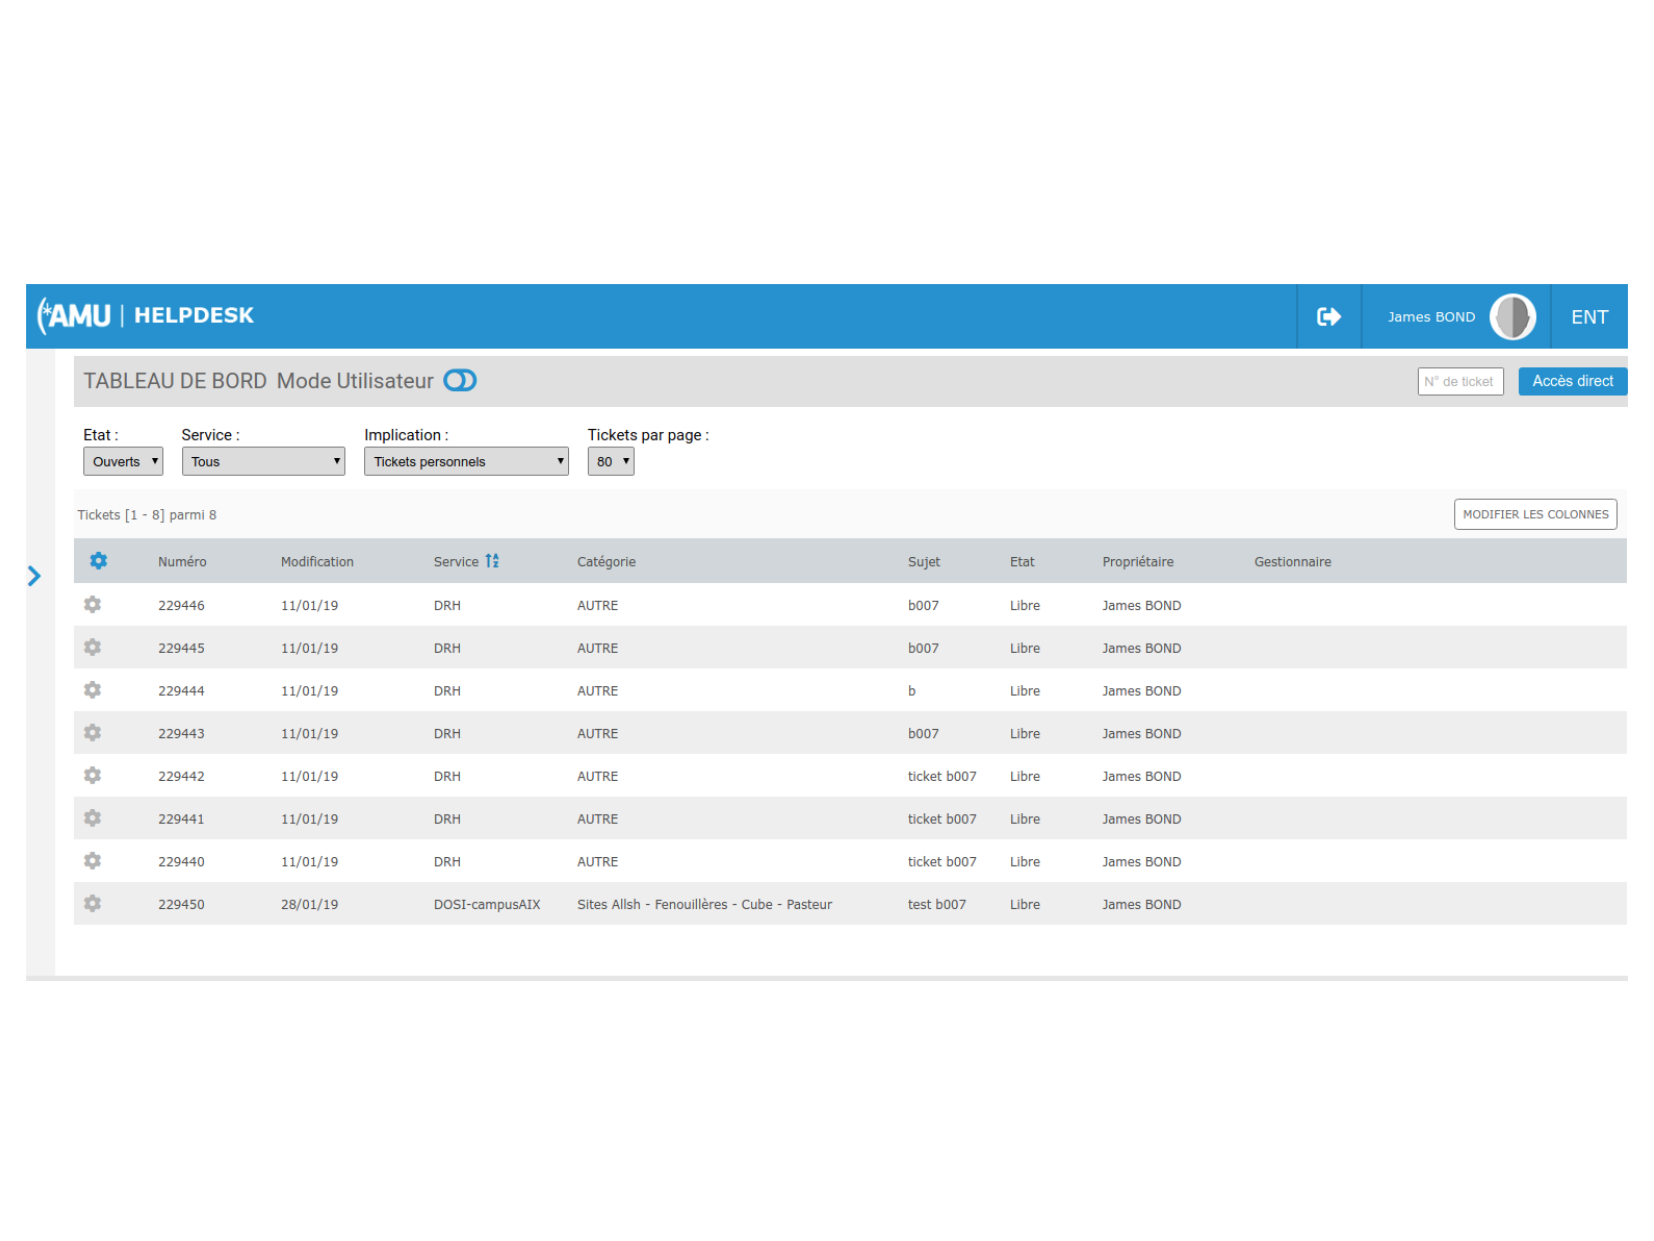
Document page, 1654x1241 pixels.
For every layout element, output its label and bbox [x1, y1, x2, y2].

picture [23, 282, 1629, 981]
